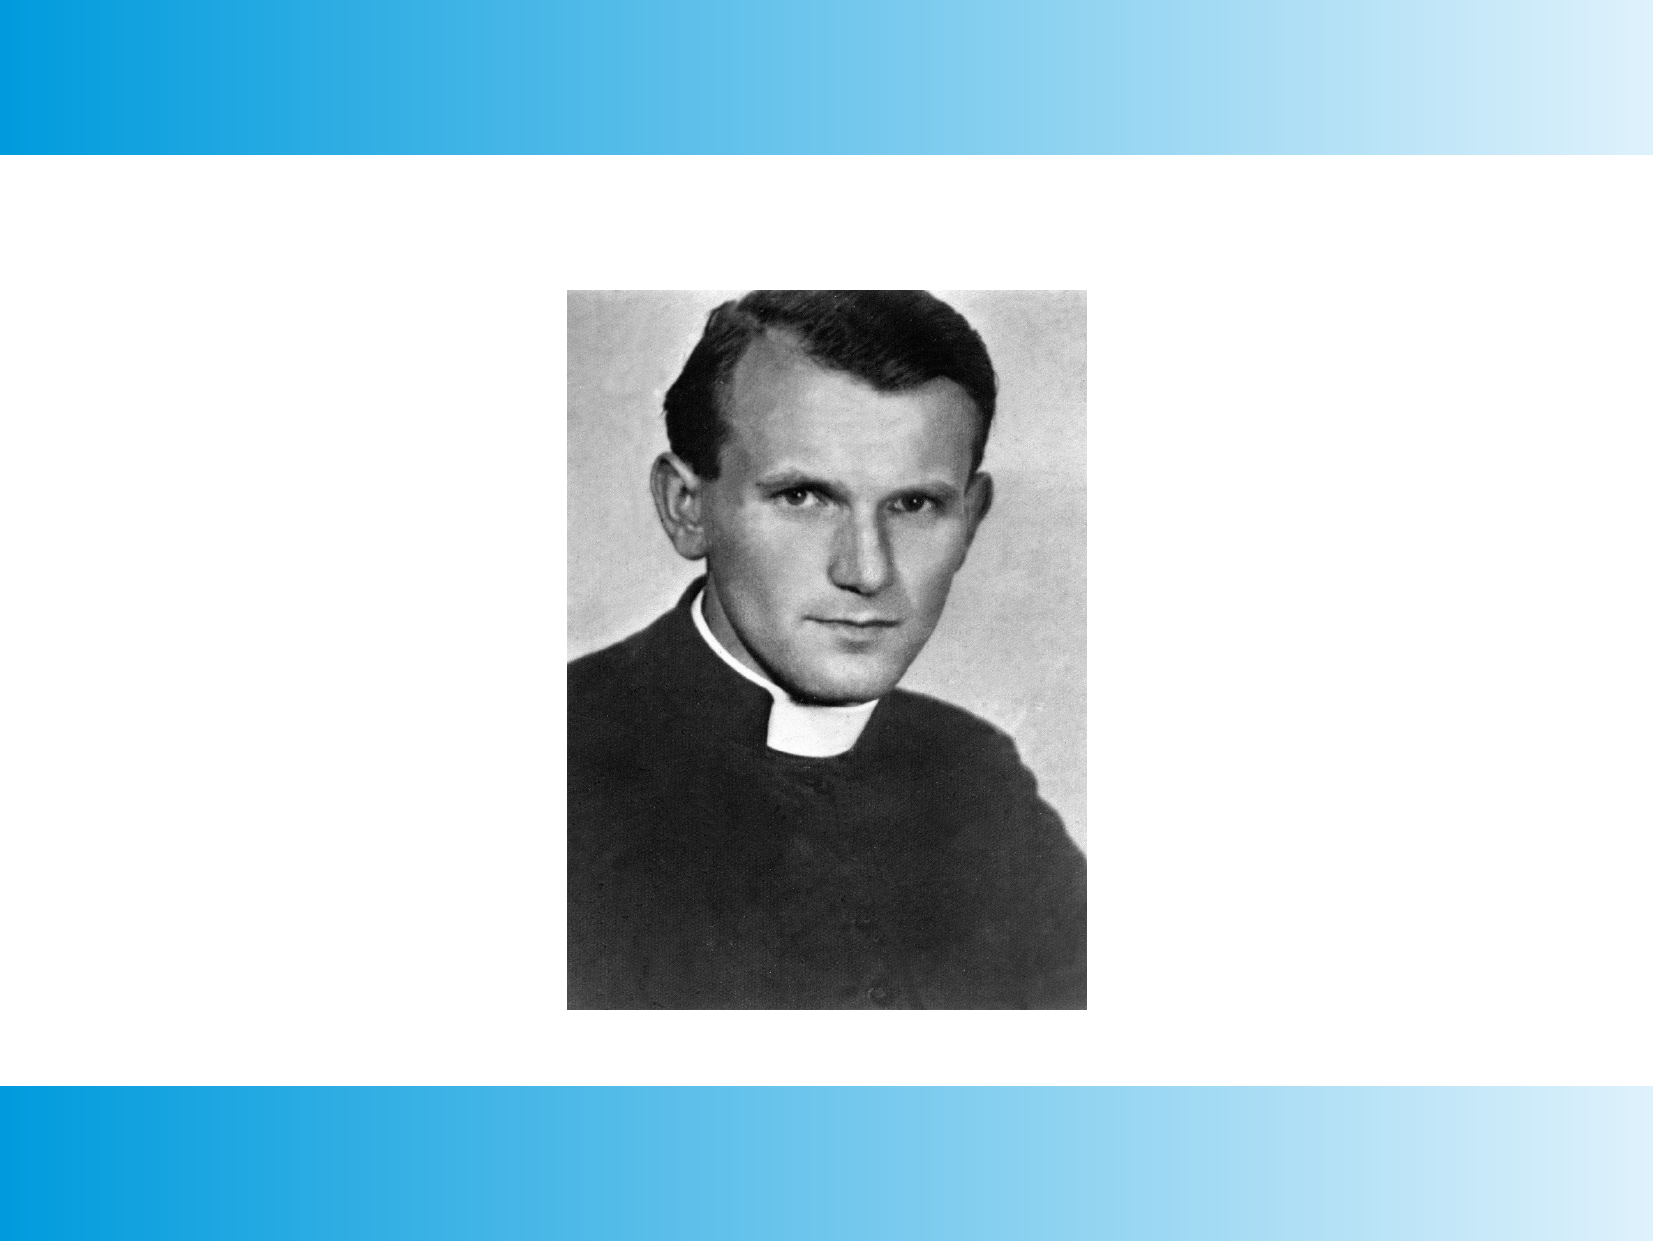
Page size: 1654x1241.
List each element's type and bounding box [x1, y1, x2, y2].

picture [567, 290, 1087, 1010]
